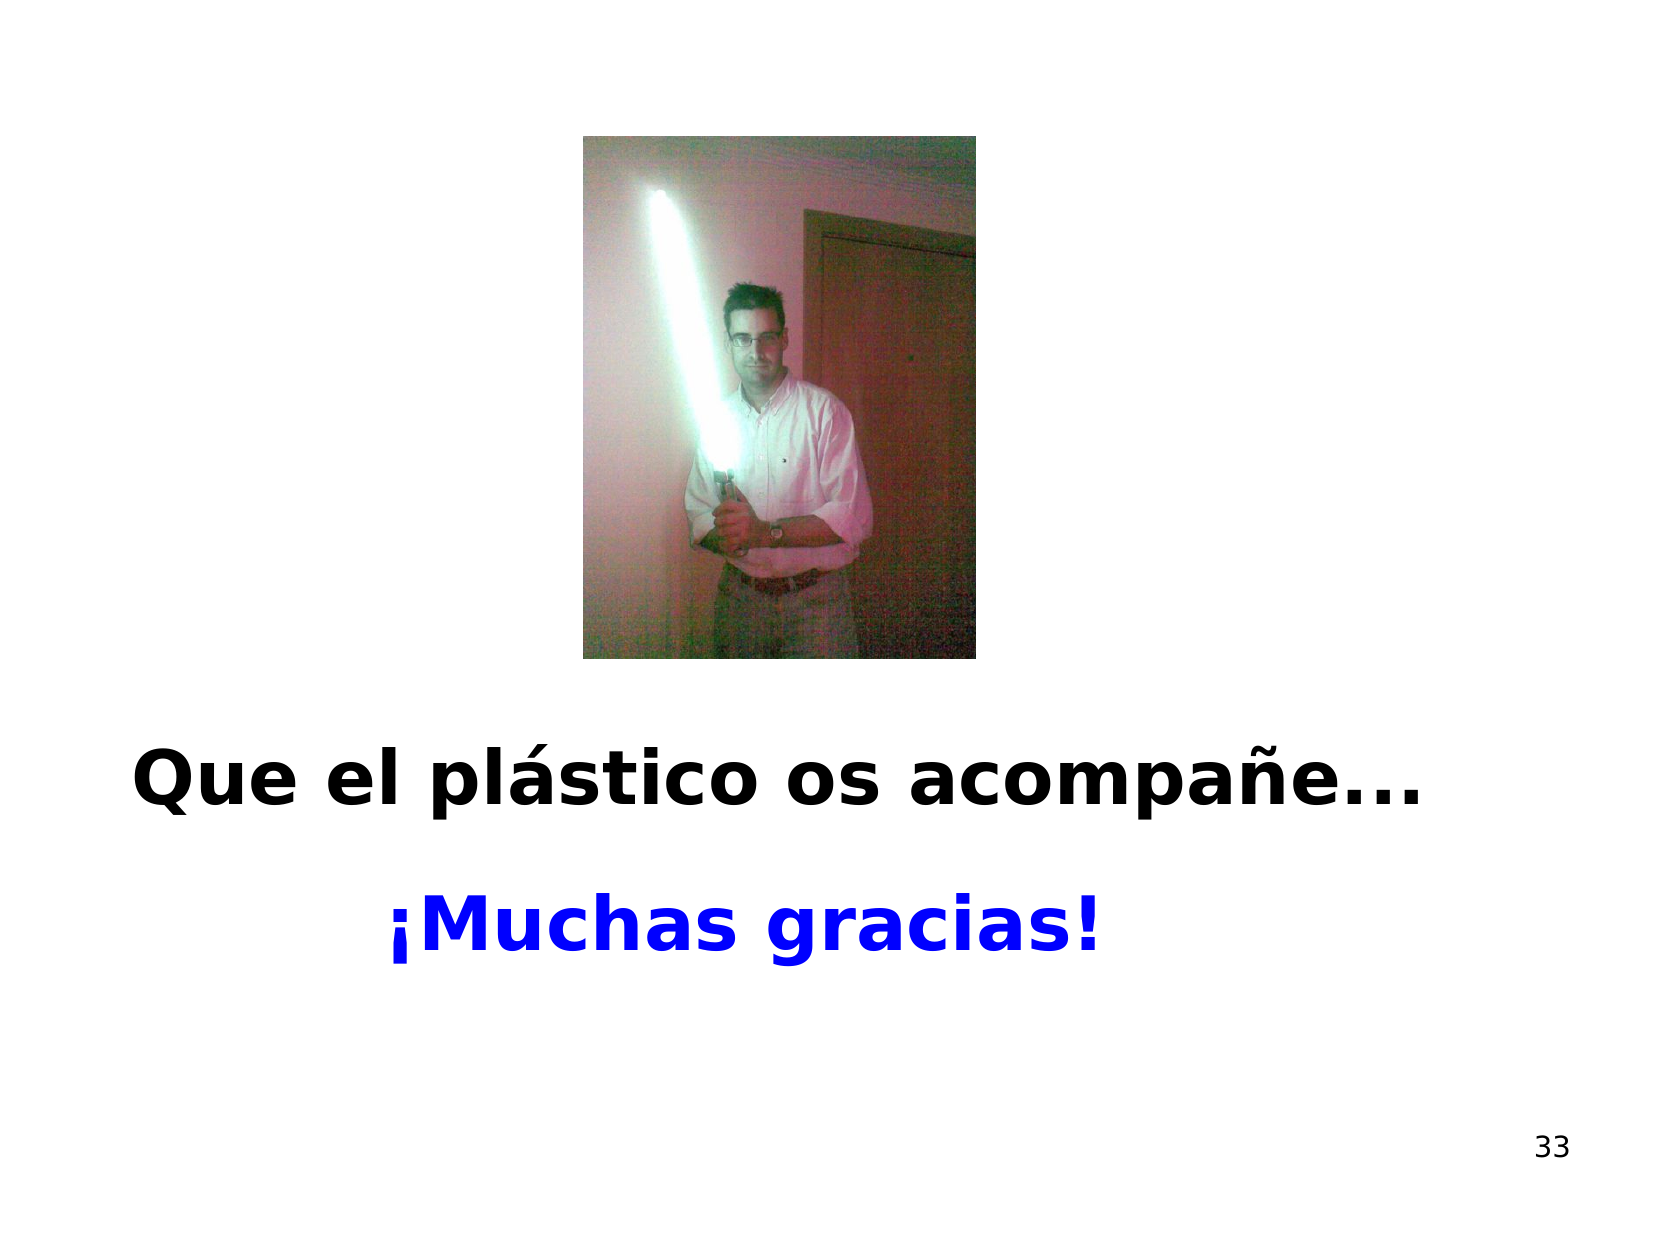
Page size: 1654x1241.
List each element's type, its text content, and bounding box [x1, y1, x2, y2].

picture [583, 136, 976, 659]
text_box Que el plástico os acompañe... [90, 727, 1608, 858]
text_box ¡Muchas gracias! [369, 873, 1144, 1004]
